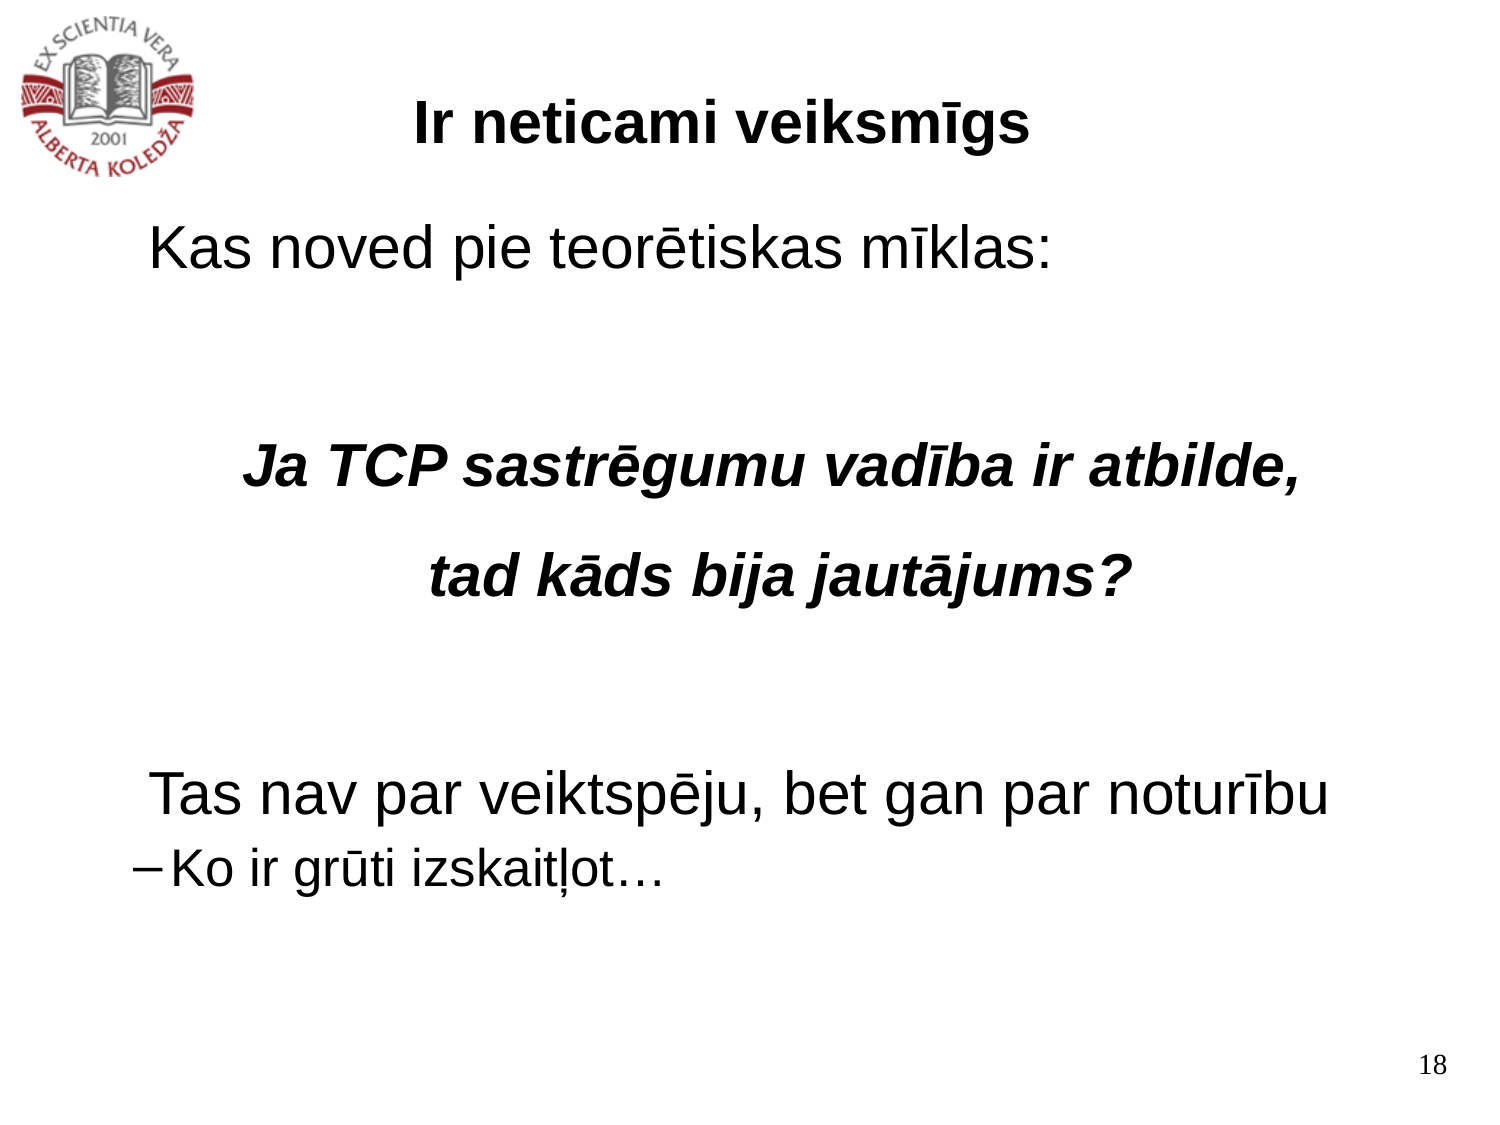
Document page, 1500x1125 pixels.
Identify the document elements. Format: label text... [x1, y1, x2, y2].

title Ir neticami veiksmīgs [50, 62, 1374, 175]
picture [21, 16, 194, 177]
list Kas noved pie teorētiskas mīklas: Ja TCP sastrēgumu vadība ir atbilde, tad kāds bija jautājums? Tas nav par veiktspēju, bet gan par noturību Ko ir grūti izskaitļot… [62, 200, 1500, 1101]
